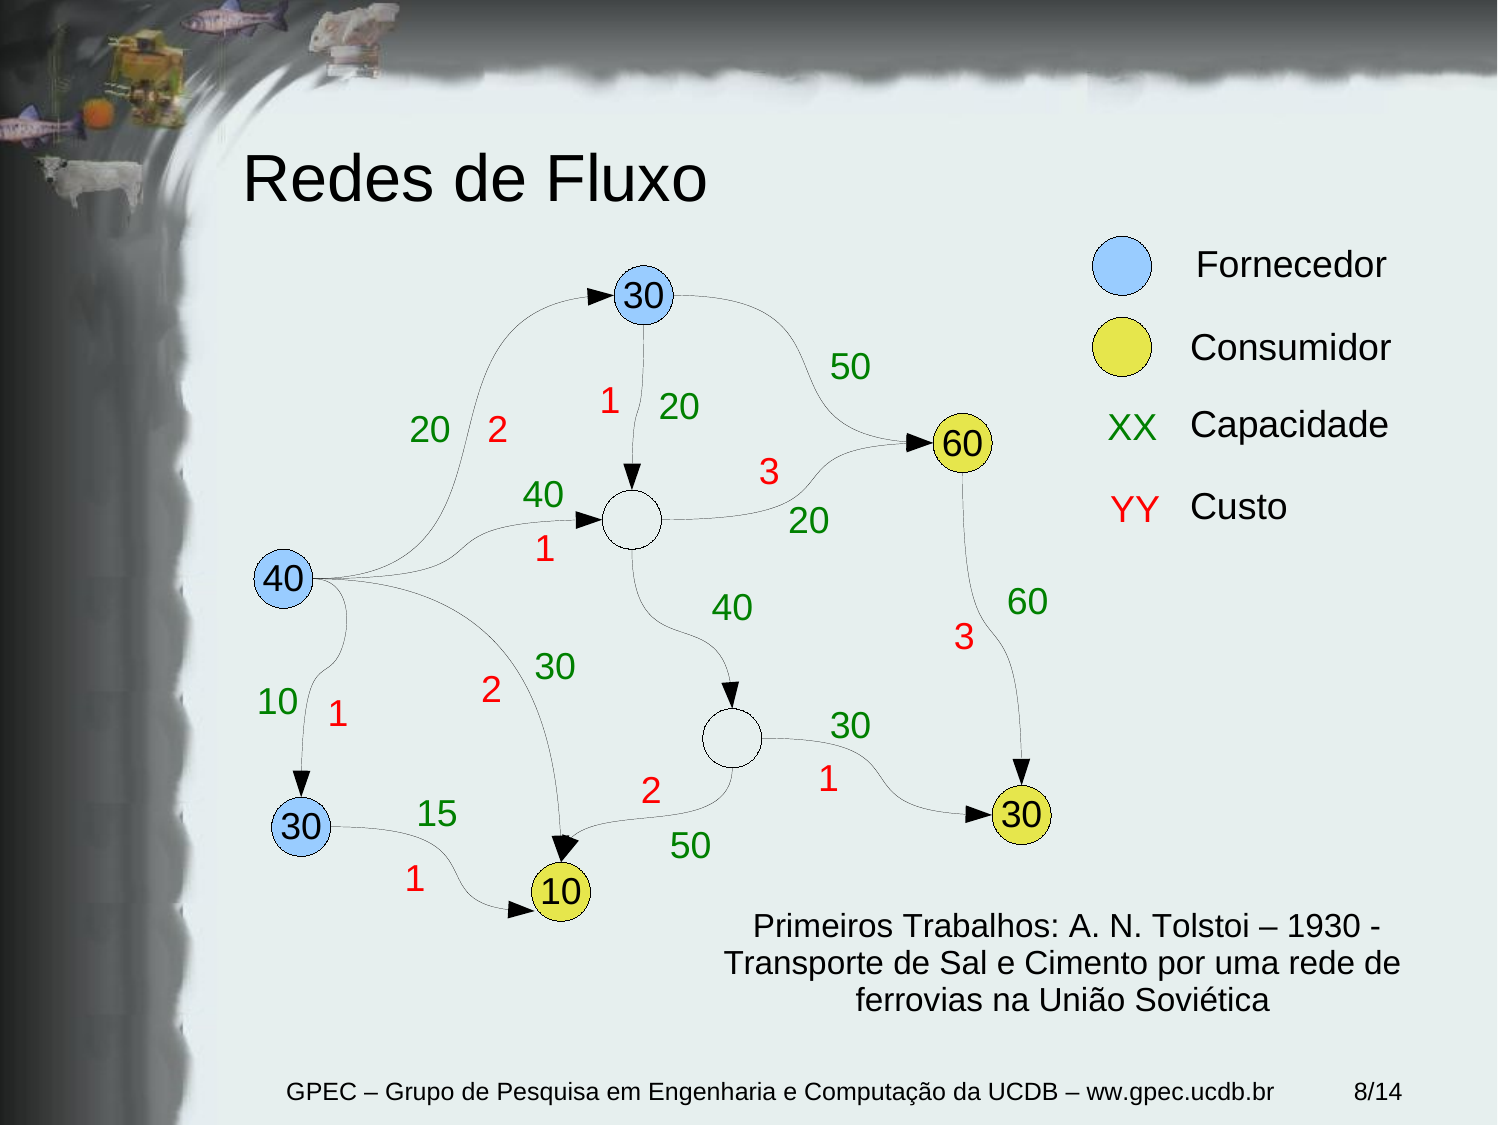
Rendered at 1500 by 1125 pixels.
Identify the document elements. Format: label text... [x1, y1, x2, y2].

text_box 2 [472, 401, 523, 473]
text_box XX [1092, 399, 1173, 471]
text_box 3 [744, 442, 795, 514]
text_box 1 [312, 685, 364, 756]
text_box 1 [389, 850, 441, 921]
picture [0, 0, 1498, 1125]
text_box 30 [271, 797, 331, 857]
text_box Custo [1175, 478, 1303, 549]
title Redes de Fluxo [242, 113, 1425, 244]
text_box 10 [242, 673, 314, 744]
text_box 50 [814, 338, 887, 409]
text_box Fornecedor [1181, 236, 1403, 307]
text_box 1 [519, 519, 571, 591]
text_box 10 [531, 862, 591, 922]
text_box 3 [939, 608, 990, 679]
text_box [1092, 317, 1152, 377]
text_box 60 [933, 413, 993, 473]
text_box Consumidor [1175, 318, 1407, 390]
text_box 40 [507, 466, 580, 538]
text_box 20 [773, 492, 845, 563]
text_box Primeiros Trabalhos: A. N. Tolstoi – 1930 - Transporte de Sal e Cimento por uma rede de ferrovias na União Soviética [679, 900, 1447, 1064]
text_box 40 [253, 549, 313, 609]
text_box YY [1095, 480, 1176, 552]
text_box 30 [992, 785, 1052, 845]
text_box 40 [696, 578, 769, 650]
text_box 50 [655, 817, 727, 888]
text_box 30 [814, 696, 887, 768]
text_box Capacidade [1175, 395, 1405, 467]
text_box 30 [614, 265, 674, 325]
text_box 20 [394, 401, 466, 473]
text_box [1092, 236, 1152, 296]
text_box 1 [584, 372, 636, 443]
text_box 2 [466, 661, 517, 732]
text_box 60 [992, 572, 1064, 644]
text_box 20 [643, 377, 715, 449]
text_box 1 [803, 750, 854, 821]
text_box 15 [401, 785, 473, 857]
text_box 30 [519, 637, 591, 709]
text_box 2 [626, 761, 677, 833]
